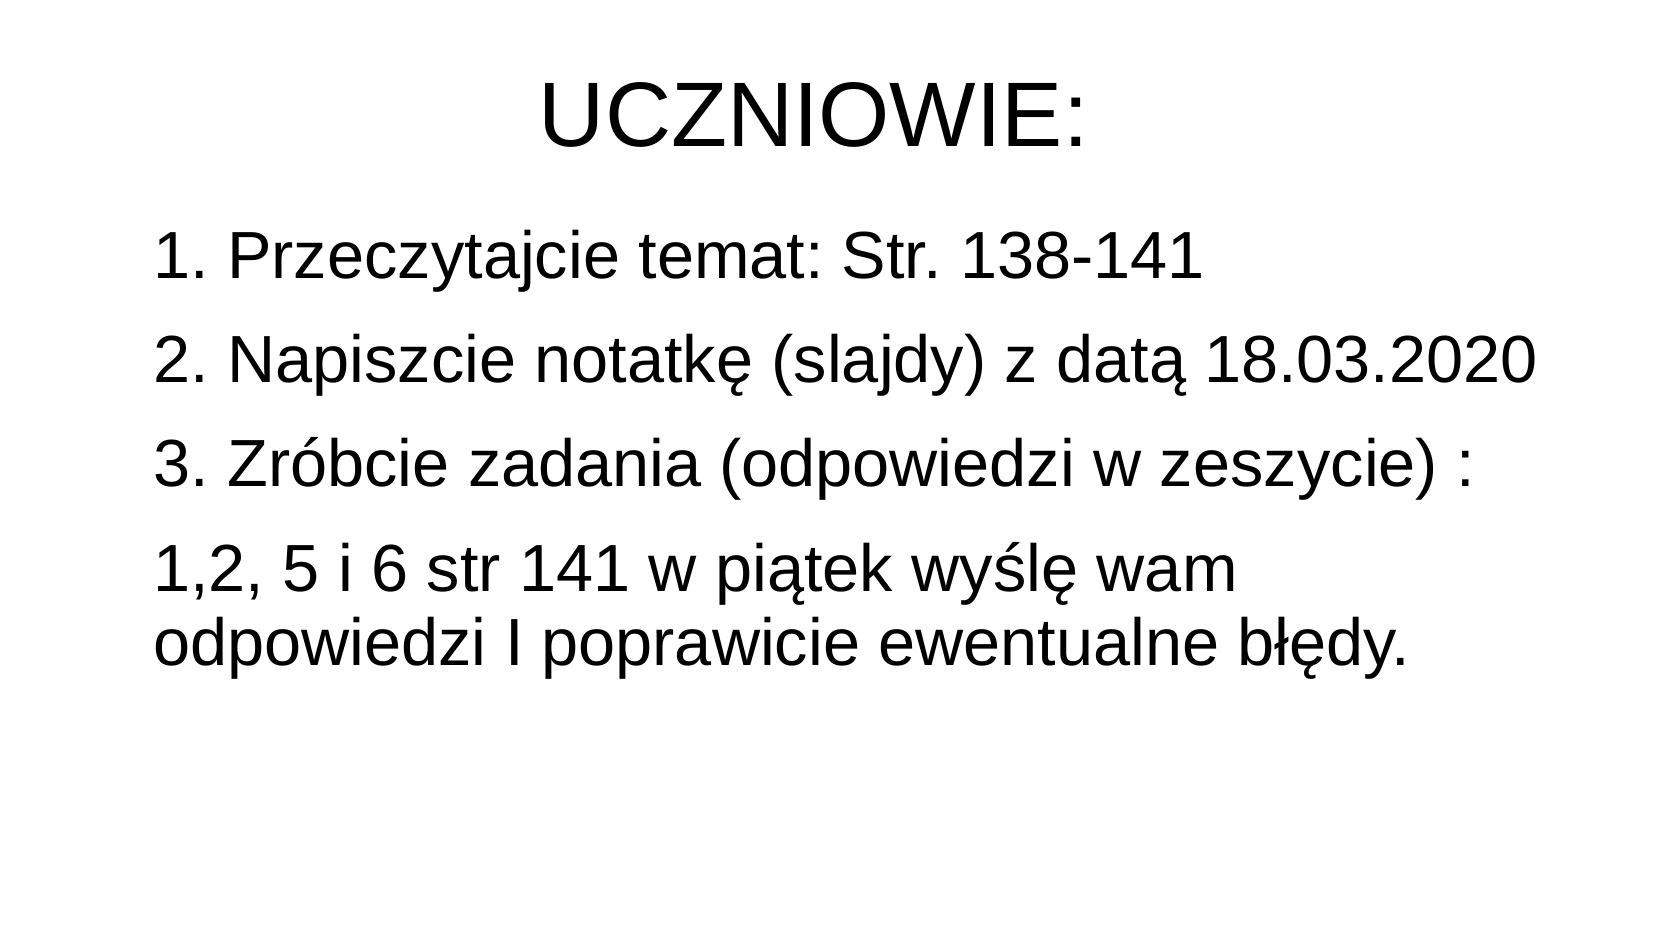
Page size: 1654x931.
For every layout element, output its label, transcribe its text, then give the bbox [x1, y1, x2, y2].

list 1. Przeczytajcie temat: Str. 138-141 2. Napiszcie notatkę (slajdy) z datą 18.03.2020 3. Zróbcie zadania (odpowiedzi w zeszycie) : 1,2, 5 i 6 str 141 w piątek wyślę wam odpowiedzi I poprawicie ewentualne błędy. [82, 217, 1571, 758]
title UCZNIOWIE: [82, 37, 1571, 193]
